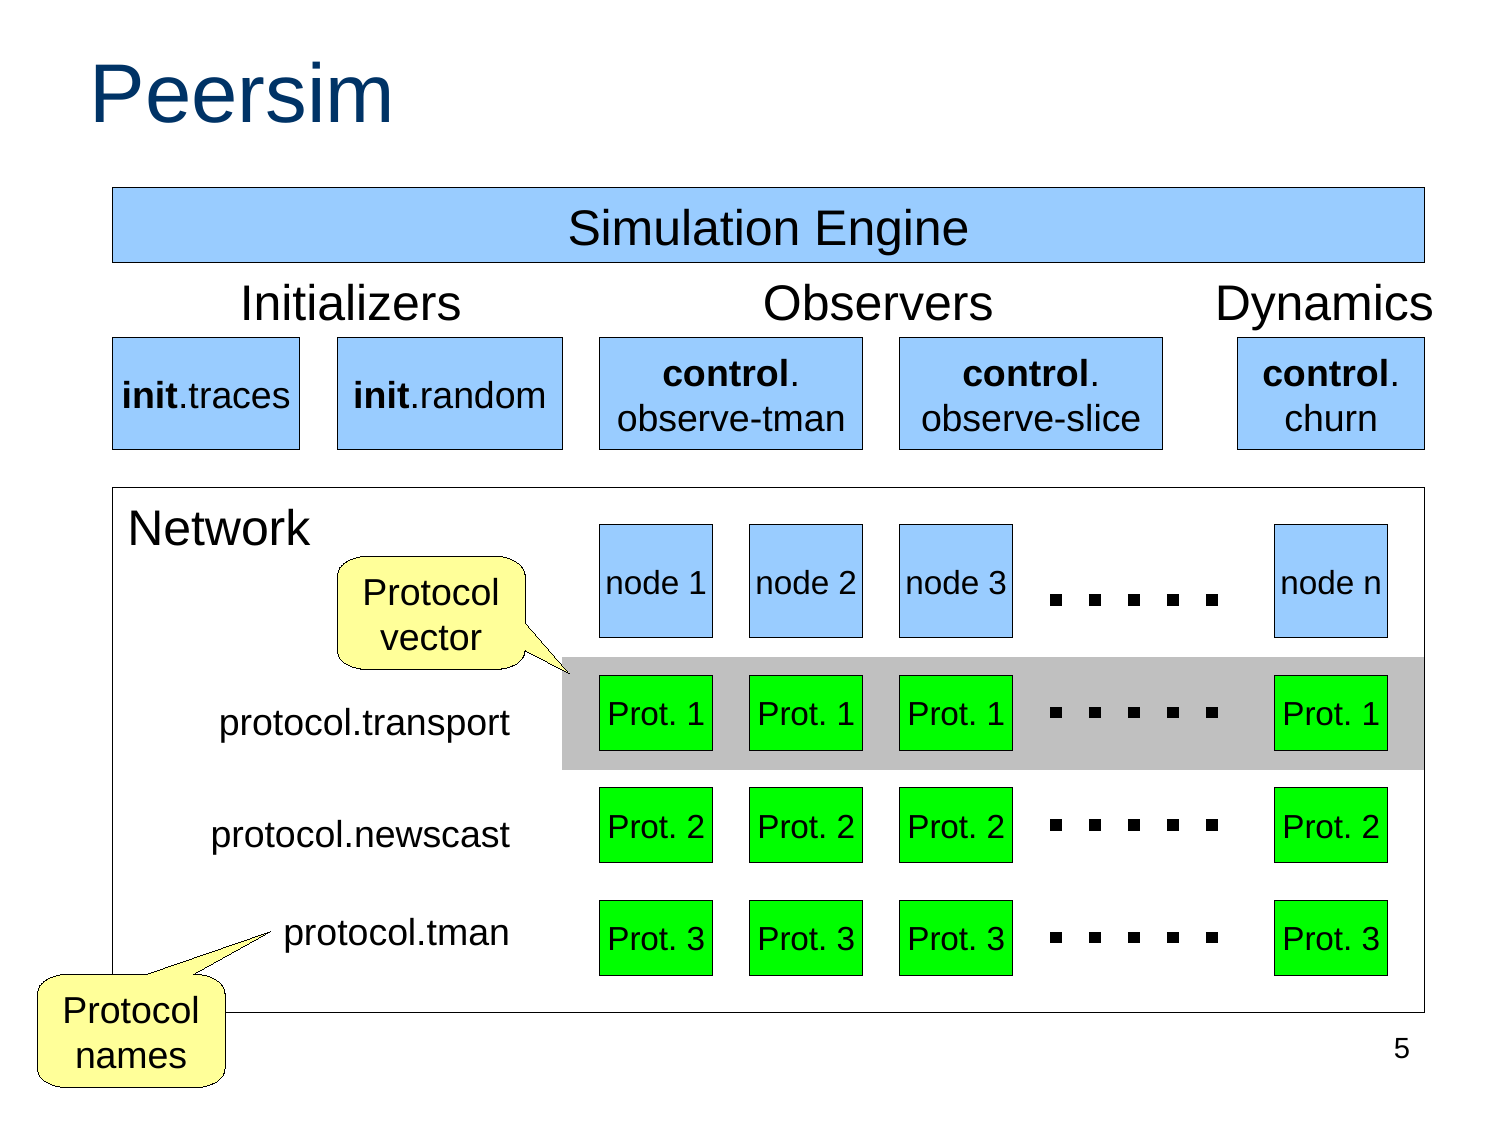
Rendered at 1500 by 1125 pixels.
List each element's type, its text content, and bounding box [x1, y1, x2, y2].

text_box Prot. 2 [1274, 787, 1388, 863]
text_box Prot. 1 [599, 675, 713, 751]
text_box protocol.newscast [150, 802, 526, 863]
text_box Network [112, 487, 451, 563]
text_box init.traces [112, 337, 300, 450]
text_box [562, 657, 1424, 770]
text_box Protocol names [37, 931, 271, 1088]
text_box Prot. 3 [599, 900, 713, 976]
text_box node 2 [749, 524, 863, 638]
text_box protocol.transport [150, 690, 526, 751]
text_box Dynamics [1200, 262, 1449, 338]
text_box Prot. 3 [899, 900, 1013, 976]
text_box node 1 [599, 524, 713, 638]
text_box Prot. 2 [749, 787, 863, 863]
text_box Prot. 3 [749, 900, 863, 976]
text_box Prot. 1 [899, 675, 1013, 751]
text_box Prot. 1 [1274, 675, 1388, 751]
text_box Simulation Engine [112, 187, 1425, 263]
text_box Protocol vector [337, 556, 570, 674]
text_box control. observe-slice [899, 337, 1163, 450]
text_box Prot. 3 [1274, 900, 1388, 976]
title Peersim [75, 37, 1425, 150]
text_box node 3 [899, 524, 1013, 638]
text_box init.random [337, 337, 563, 450]
text_box Prot. 2 [899, 787, 1013, 863]
text_box protocol.tman [150, 900, 526, 960]
text_box Prot. 2 [599, 787, 713, 863]
text_box Initializers [225, 263, 477, 338]
text_box control. churn [1237, 338, 1425, 450]
text_box control. observe-tman [599, 337, 863, 450]
text_box Prot. 1 [749, 675, 863, 751]
text_box Observers [748, 263, 1009, 338]
text_box node n [1274, 524, 1388, 638]
